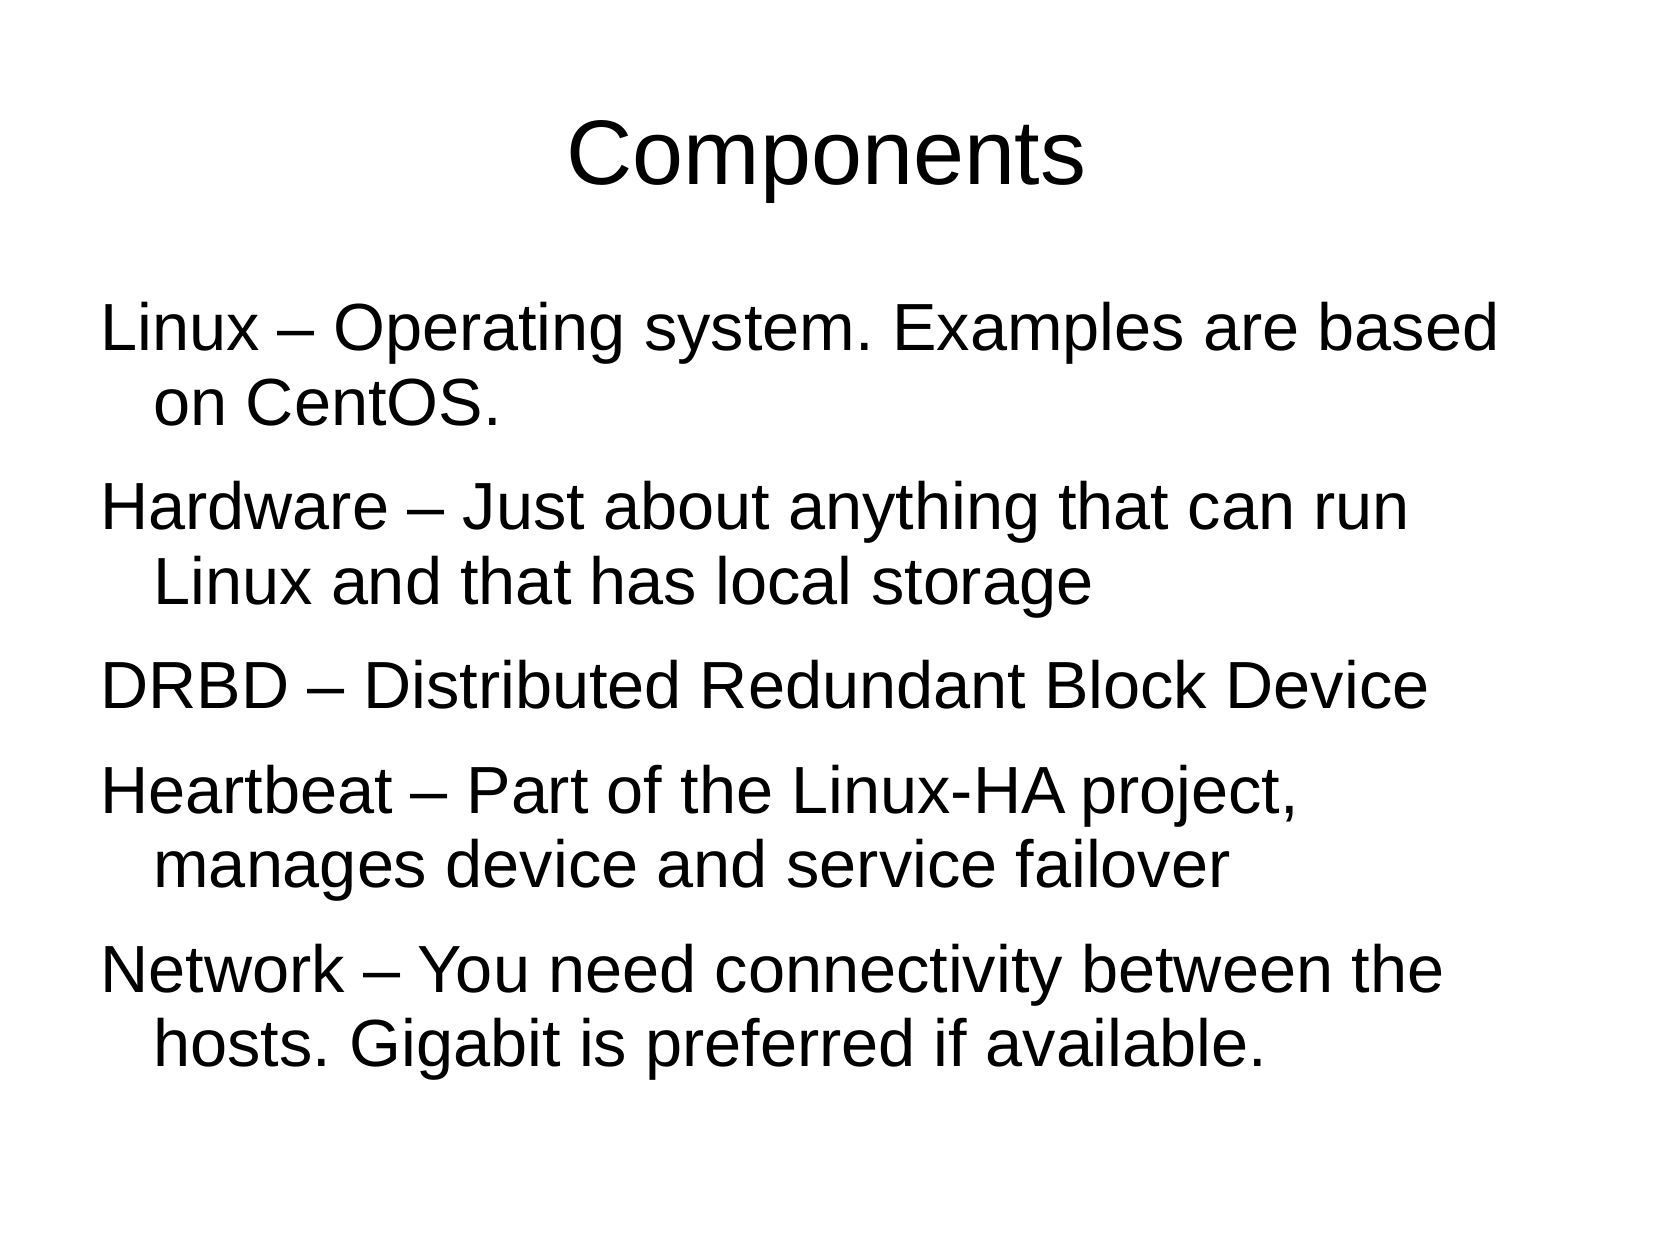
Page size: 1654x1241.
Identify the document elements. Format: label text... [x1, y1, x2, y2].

title Components [82, 56, 1571, 250]
list Linux – Operating system. Examples are based on CentOS. Hardware – Just about anything that can run Linux and that has local storage DRBD – Distributed Redundant Block Device Heartbeat – Part of the Linux-HA project, manages device and service failover Network – You need connectivity between the hosts. Gigabit is preferred if available. [82, 290, 1571, 1094]
